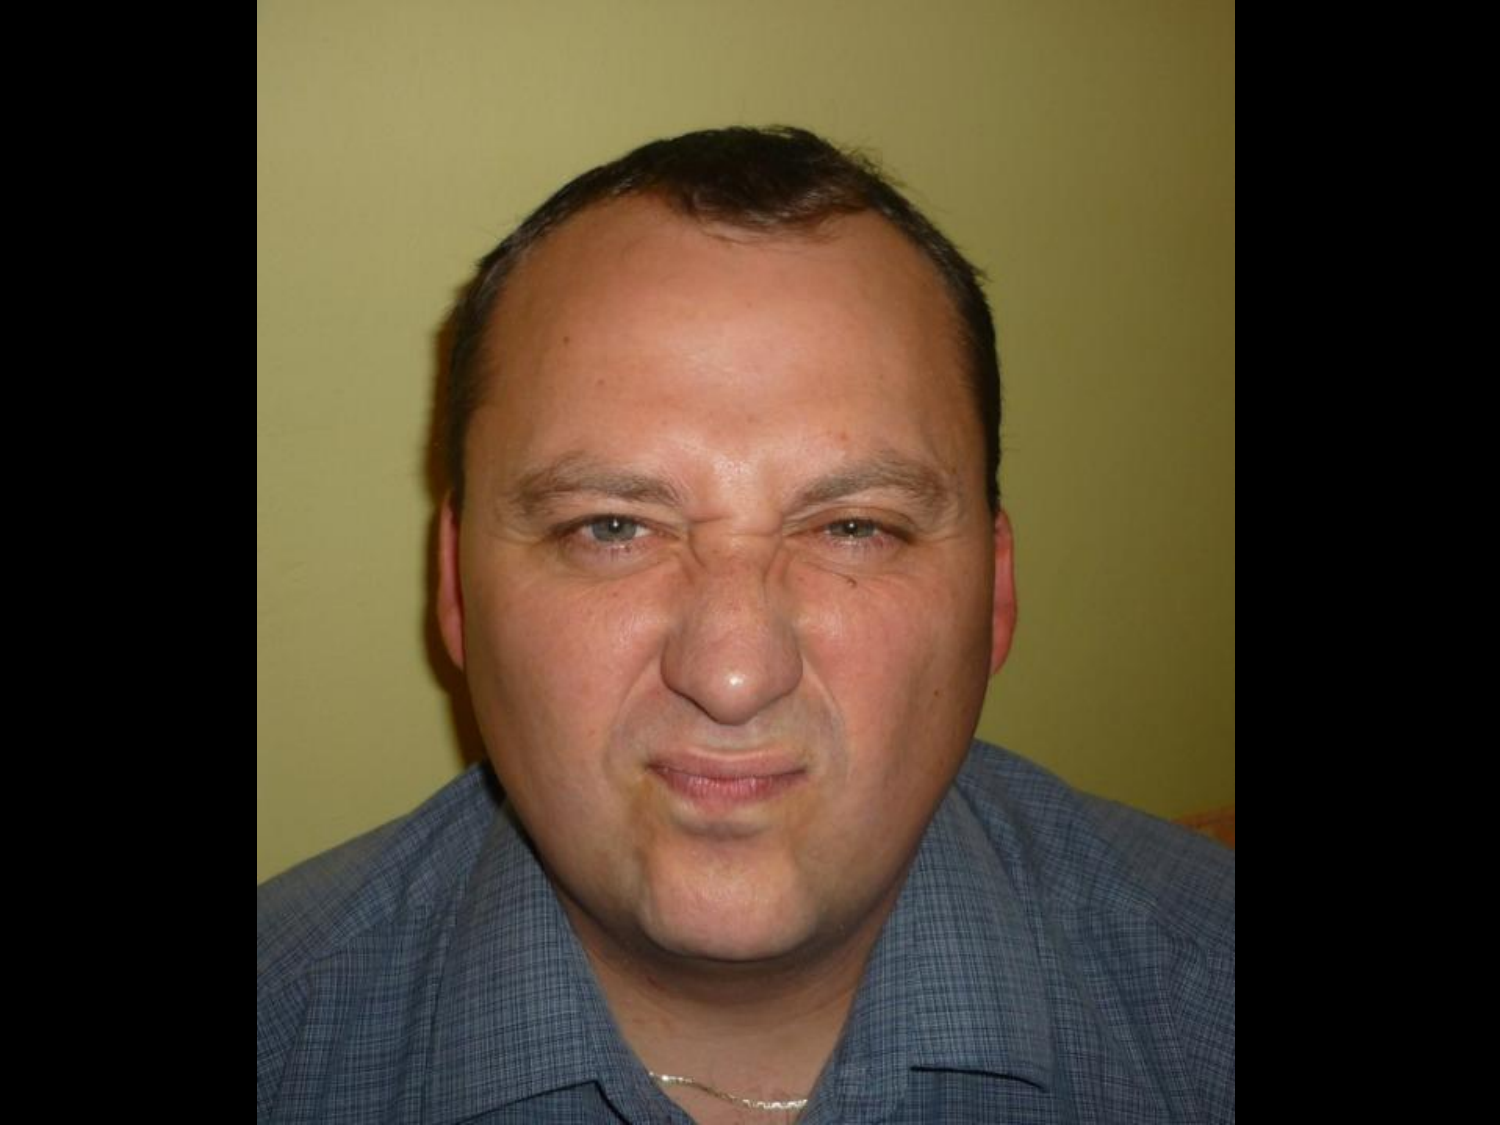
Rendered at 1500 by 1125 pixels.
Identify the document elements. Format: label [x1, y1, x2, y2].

picture [257, 0, 1235, 1125]
